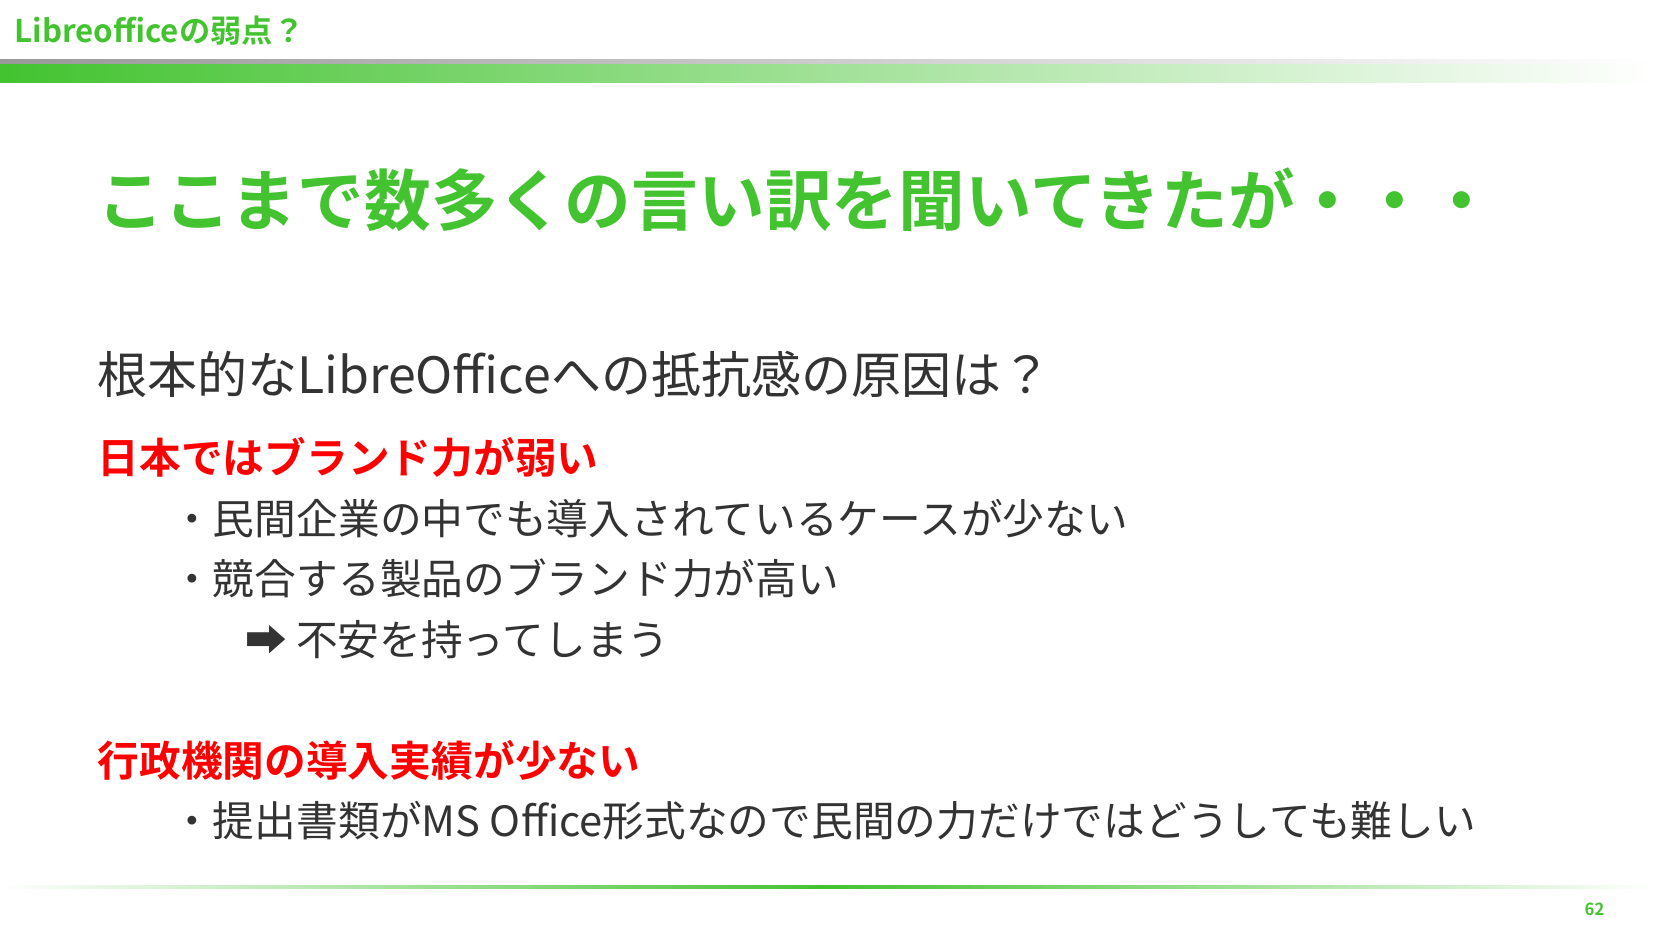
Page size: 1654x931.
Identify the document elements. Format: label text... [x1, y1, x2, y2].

text_box Libreofficeの弱点？ [0, 0, 1376, 59]
text_box ここまで数多くの言い訳を聞いてきたが・・・ 根本的なLibreOfficeへの抵抗感の原因は？ 日本ではブランド力が弱い ・民間企業の中でも導入されているケースが少ない ・競合する製品のブランド力が高い ➡ 不安を持ってしまう 行政機関の導入実績が少ない ・提出書類がMS Office形式なので民間の力だけではどうしても難しい [82, 140, 1565, 857]
text_box [0, 59, 1654, 83]
text_box [0, 885, 1654, 889]
text_box <番号> [1535, 888, 1654, 928]
